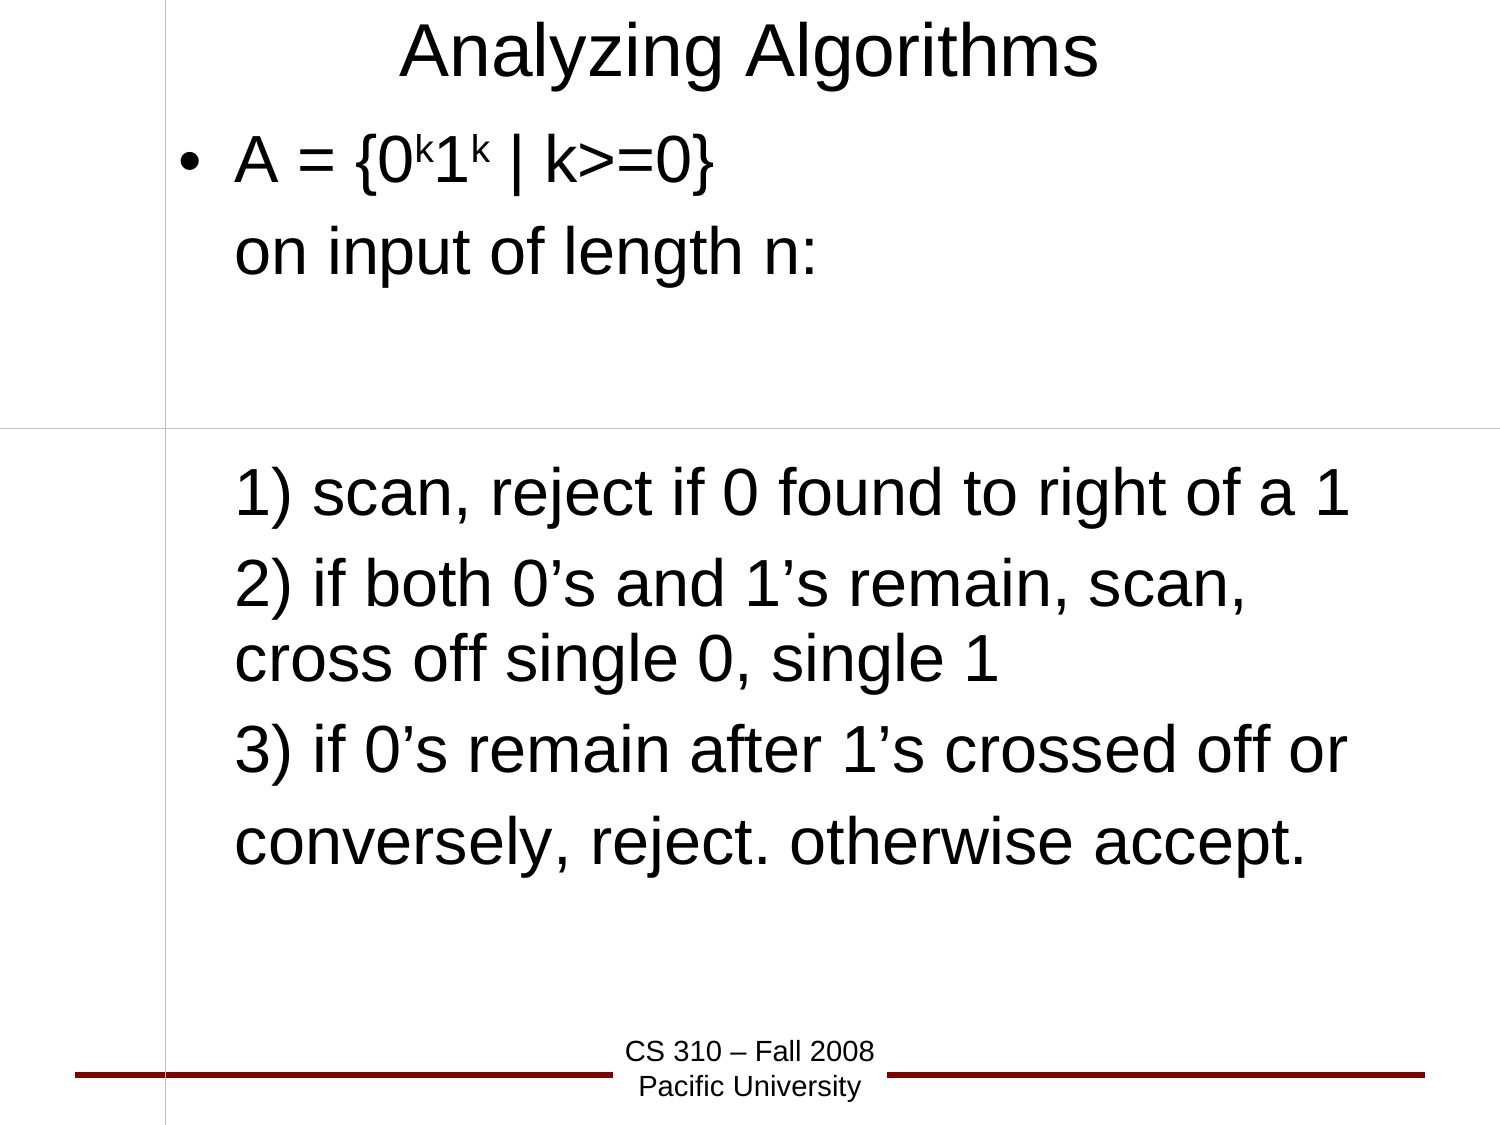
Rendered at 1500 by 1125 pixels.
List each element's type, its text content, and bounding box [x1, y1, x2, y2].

list A = {0k1k | k>=0} on input of length n: 1) scan, reject if 0 found to right of a 1 2) if both 0’s and 1’s remain, scan, cross off single 0, single 1 3) if 0’s remain after 1’s crossed off or conversely, reject. otherwise accept. [163, 114, 1439, 1003]
title Analyzing Algorithms [112, 0, 1388, 100]
